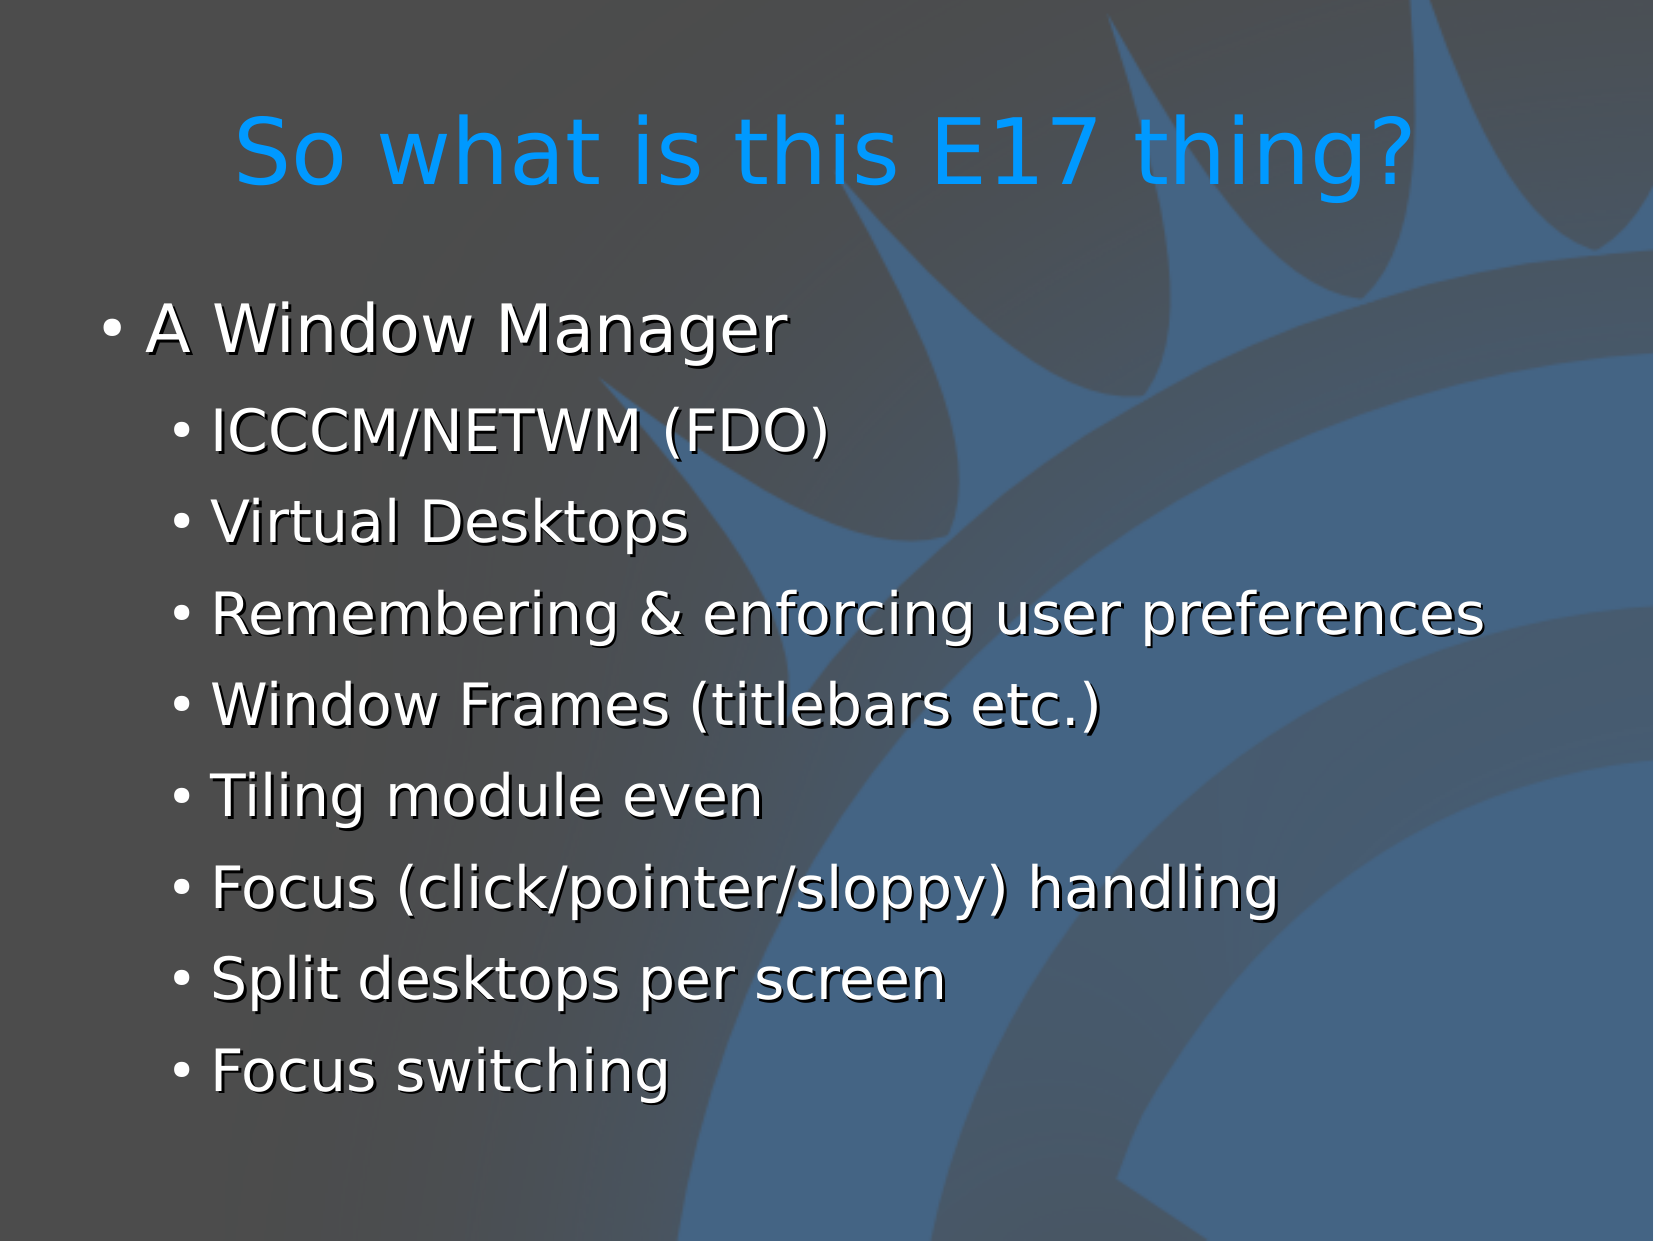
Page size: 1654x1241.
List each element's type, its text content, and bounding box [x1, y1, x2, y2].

title So what is this E17 thing? [82, 49, 1571, 257]
picture [0, 0, 1654, 1241]
list A Window Manager ICCCM/NETWM (FDO) Virtual Desktops Remembering & enforcing user preferences Window Frames (titlebars etc.) Tiling module even Focus (click/pointer/sloppy) handling Split desktops per screen Focus switching [82, 290, 1576, 1156]
